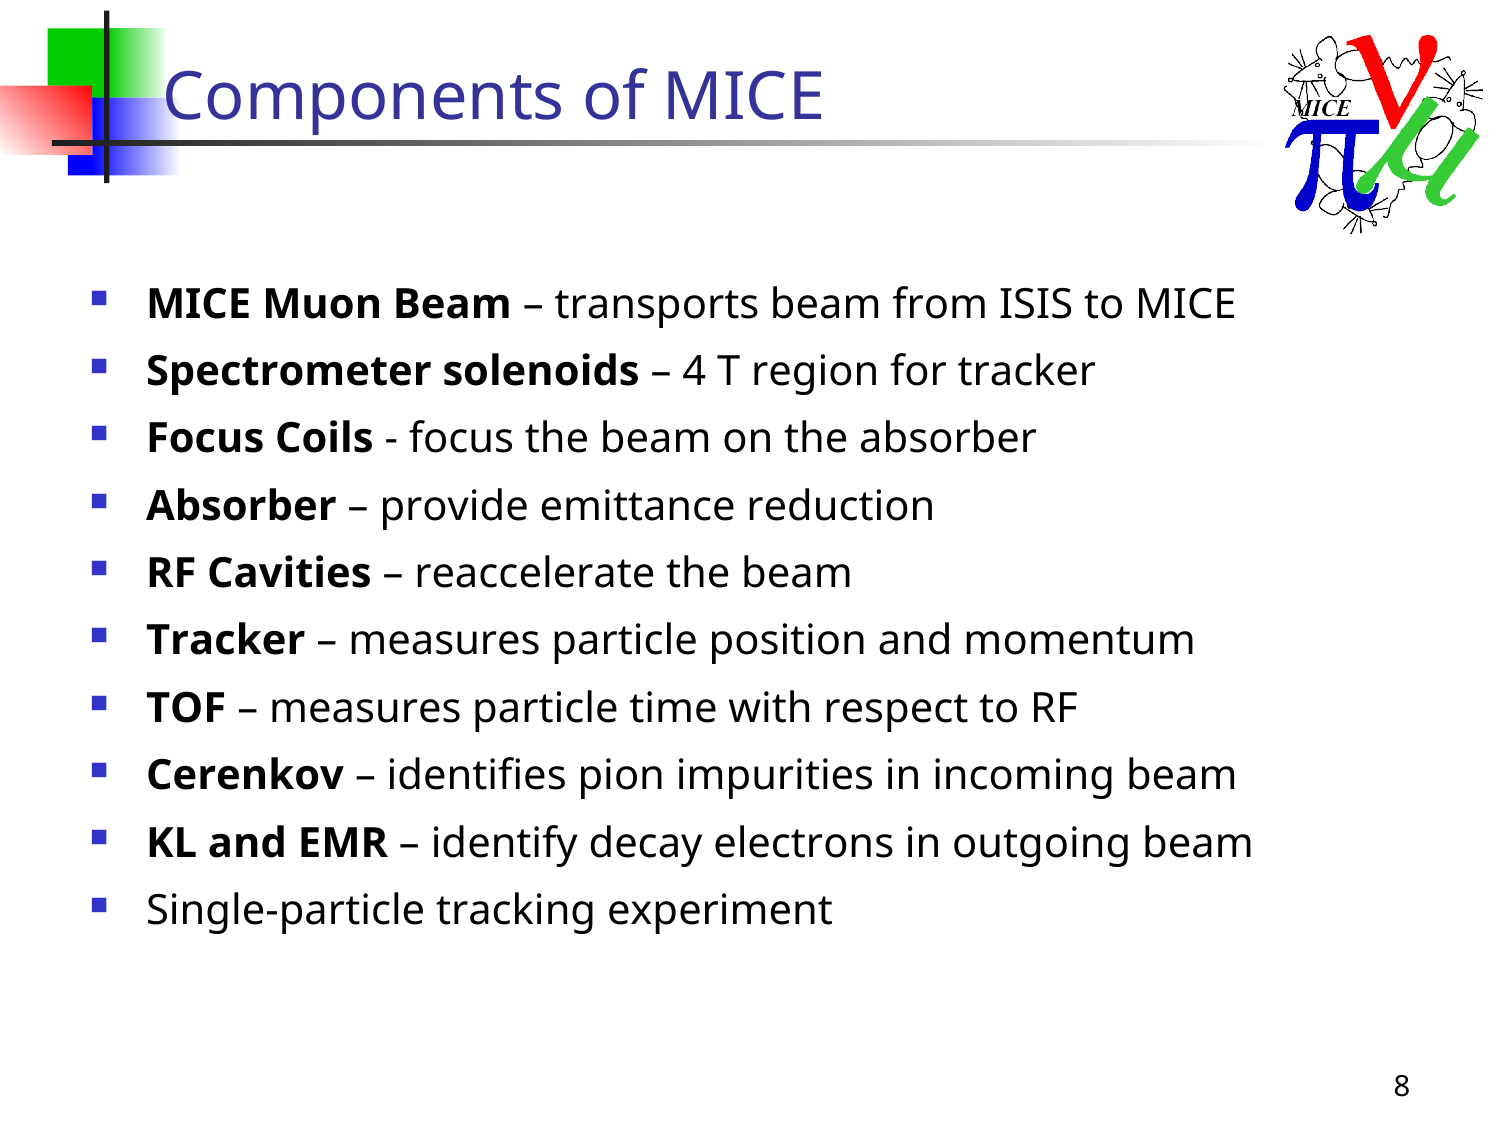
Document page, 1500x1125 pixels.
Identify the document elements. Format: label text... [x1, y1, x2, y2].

title Components of MICE [162, 0, 1441, 188]
picture [1264, 5, 1500, 251]
list MICE Muon Beam – transports beam from ISIS to MICE Spectrometer solenoids – 4 T region for tracker Focus Coils - focus the beam on the absorber Absorber – provide emittance reduction RF Cavities – reaccelerate the beam Tracker – measures particle position and momentum TOF – measures particle time with respect to RF Cerenkov – identifies pion impurities in incoming beam KL and EMR – identify decay electrons in outgoing beam Single-particle tracking experiment [75, 265, 1418, 865]
